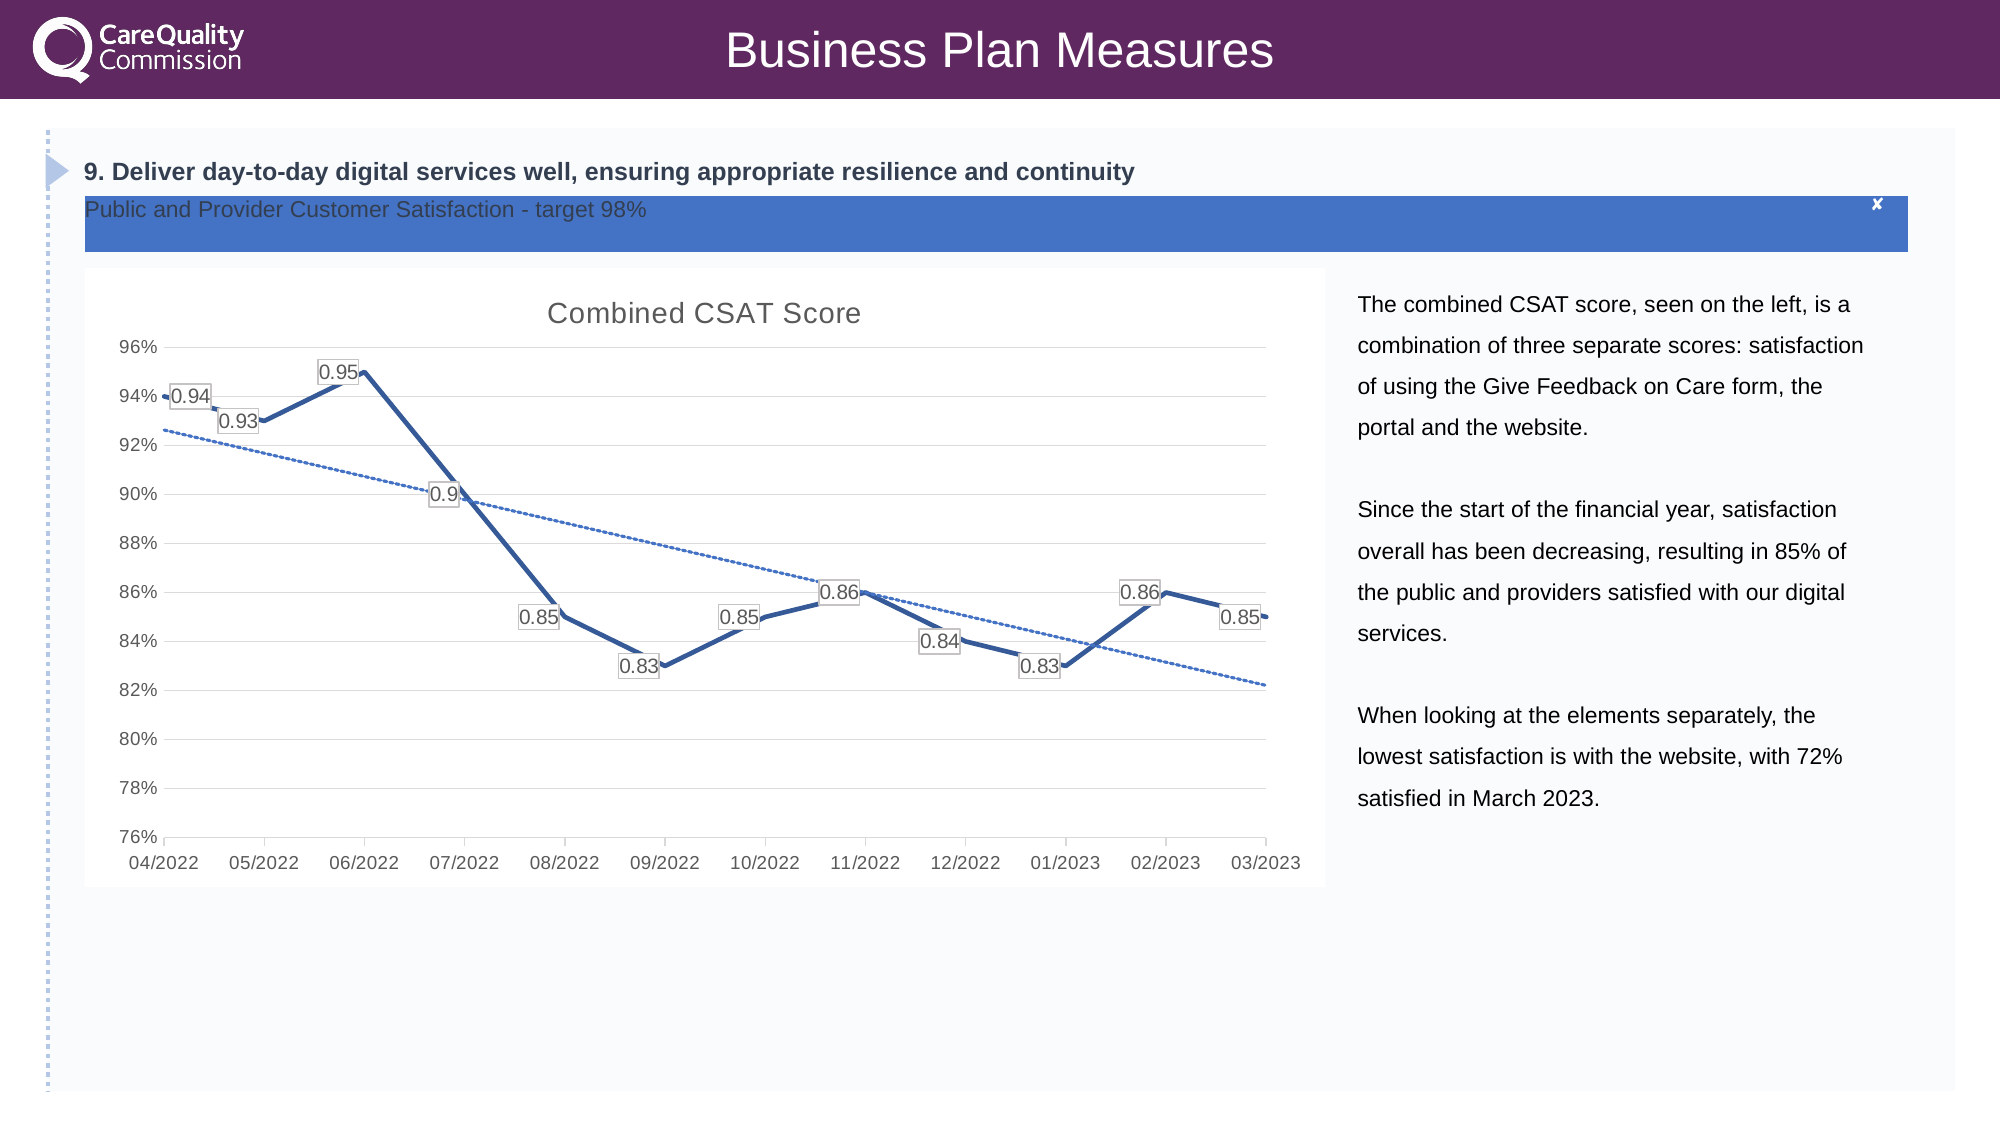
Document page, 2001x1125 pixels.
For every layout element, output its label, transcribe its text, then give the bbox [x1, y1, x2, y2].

text_box [45, 128, 1955, 1091]
chart [84, 267, 1326, 887]
text_box 9. Deliver day-to-day digital services well, ensuring appropriate resilience and continuity [69, 147, 1893, 194]
picture [32, 16, 245, 84]
table_header  [1848, 196, 1908, 252]
table_header Public and Provider Customer Satisfaction - target 98% [85, 196, 1848, 252]
text_box The combined CSAT score, seen on the left, is a combination of three separate scores: satisfaction of using the Give Feedback on Care form, the portal and the website. Since the start of the financial year, satisfaction overall has been decreasing, resulting in 85% of the public and providers satisfied with our digital services. When looking at the elements separately, the lowest satisfaction is with the website, with 72% satisfied in March 2023. [1342, 267, 1893, 945]
text_box [0, 0, 2000, 99]
text_box Business Plan Measures [641, 9, 1358, 86]
